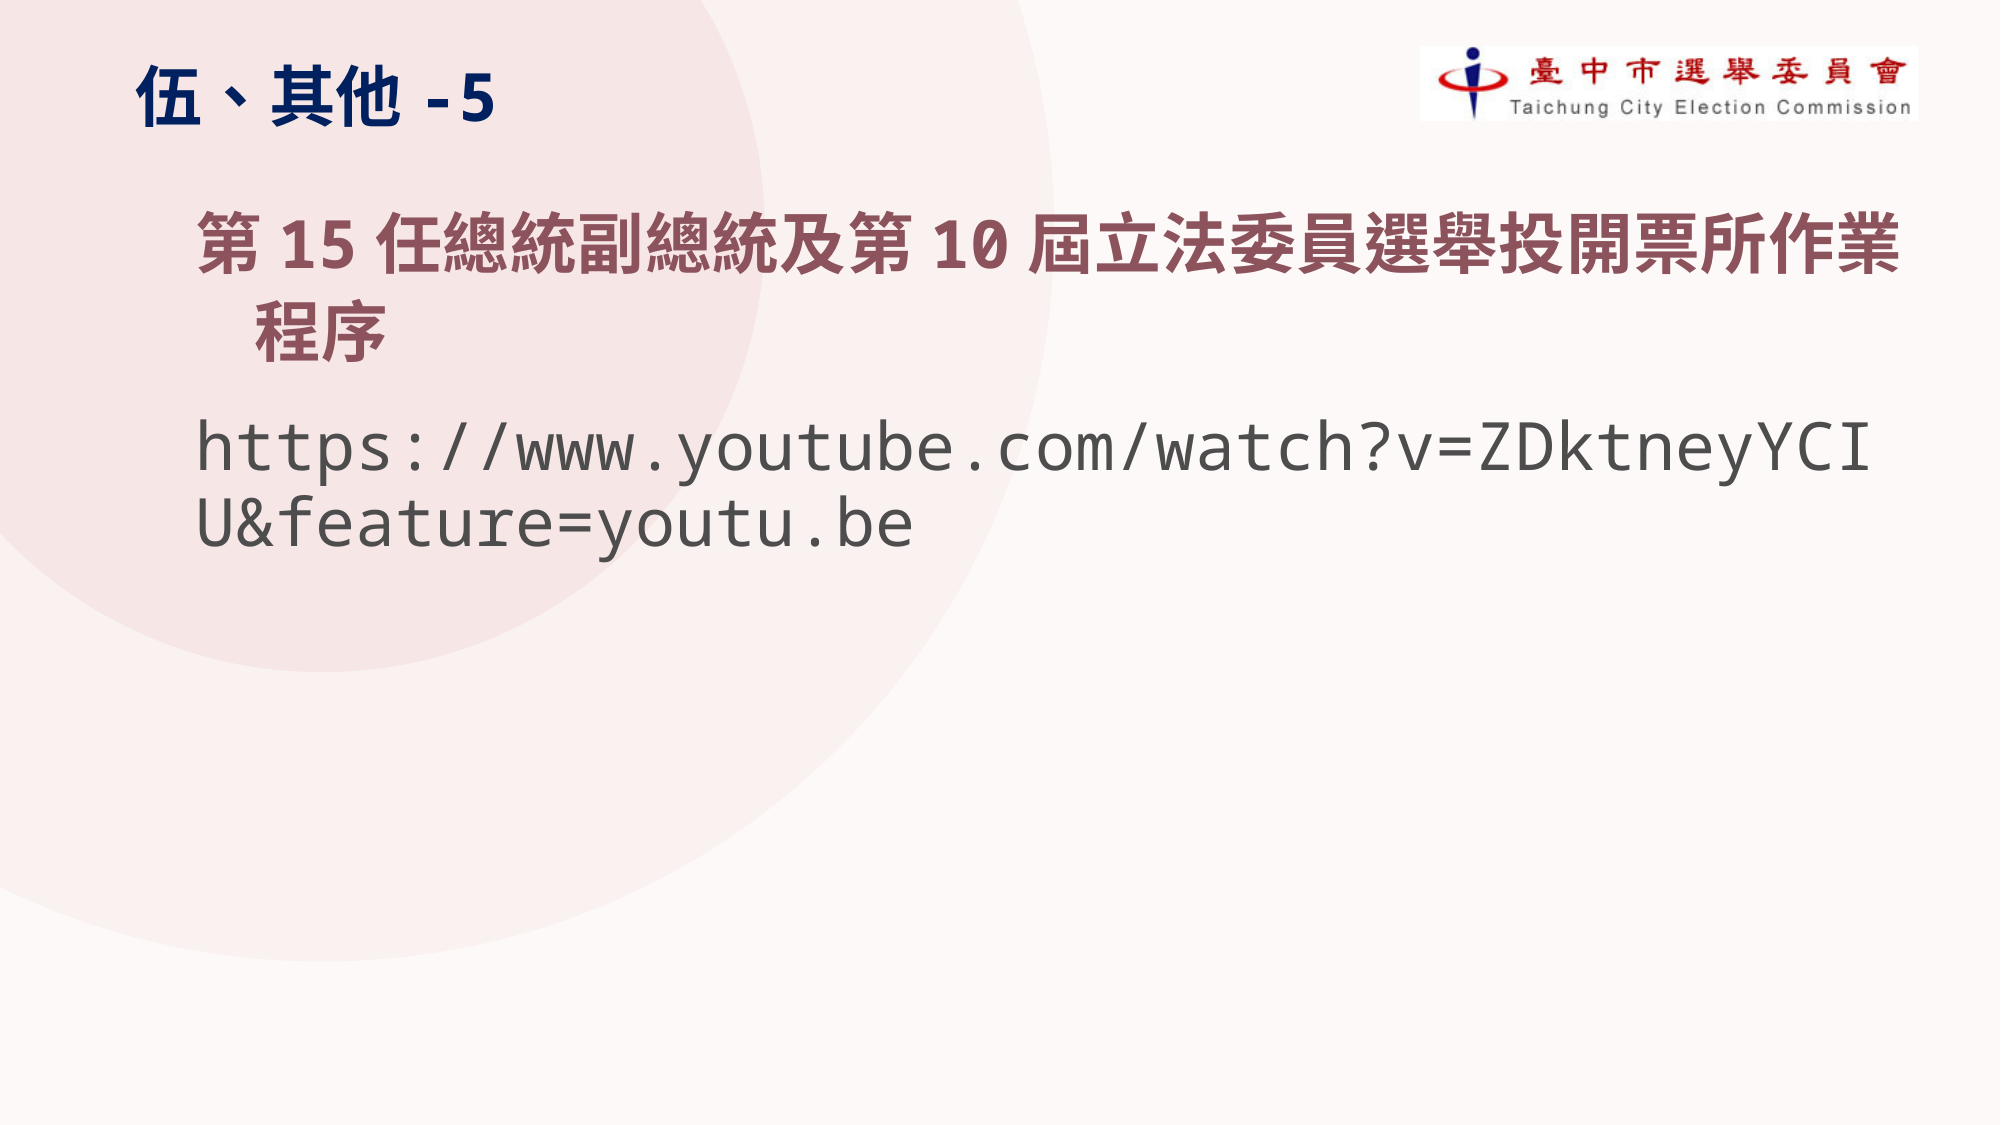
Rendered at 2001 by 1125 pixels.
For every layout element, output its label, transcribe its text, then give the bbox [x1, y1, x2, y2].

title 伍、其他-5 [120, 35, 1918, 166]
list 第15任總統副總統及第10屆立法委員選舉投開票所作業程序 https://www.youtube.com/watch?v=ZDktneyYCIU&feature=youtu.be [120, 185, 1918, 1023]
